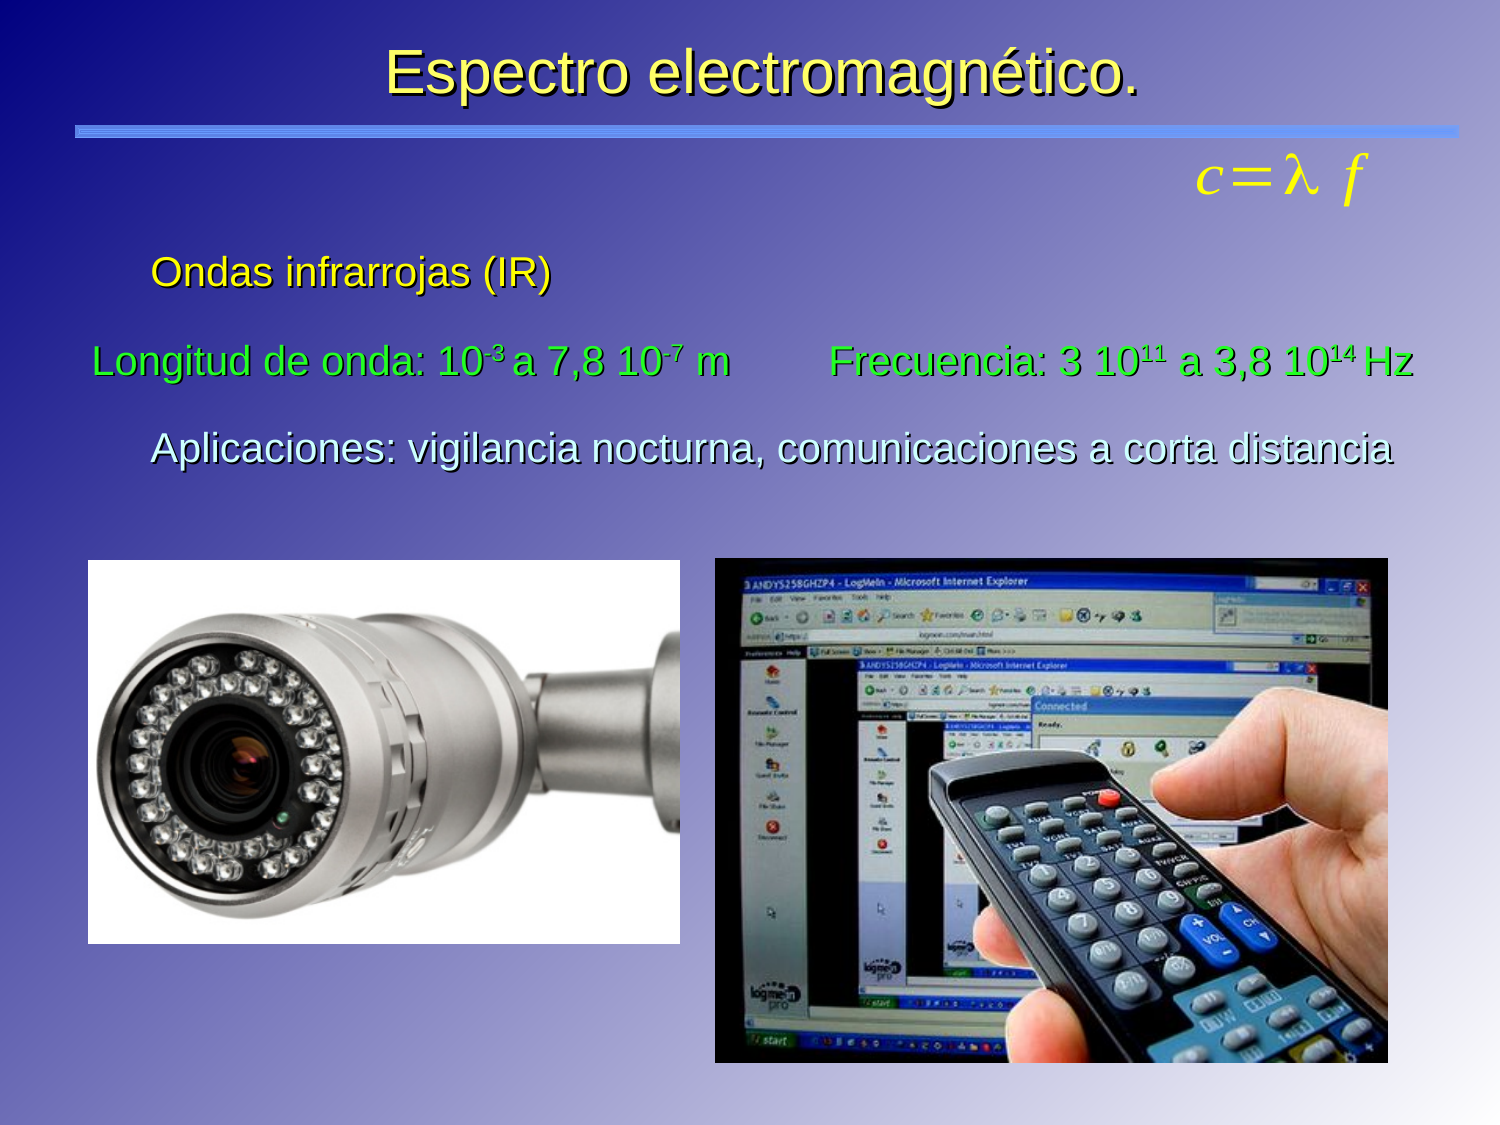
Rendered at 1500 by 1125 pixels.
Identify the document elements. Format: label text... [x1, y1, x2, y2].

chart [1181, 140, 1390, 207]
text_box Longitud de onda: 10-3 a 7,8 10-7 m Frecuencia: 3 1011 a 3,8 1014 Hz [29, 325, 1447, 384]
text_box [75, 125, 1460, 138]
text_box Ondas infrarrojas (IR) [88, 237, 886, 325]
picture [88, 560, 680, 944]
picture [715, 558, 1388, 1063]
text_box Espectro electromagnético. [50, 23, 1476, 114]
text_box Aplicaciones: vigilancia nocturna, comunicaciones a corta distancia [88, 413, 1447, 501]
